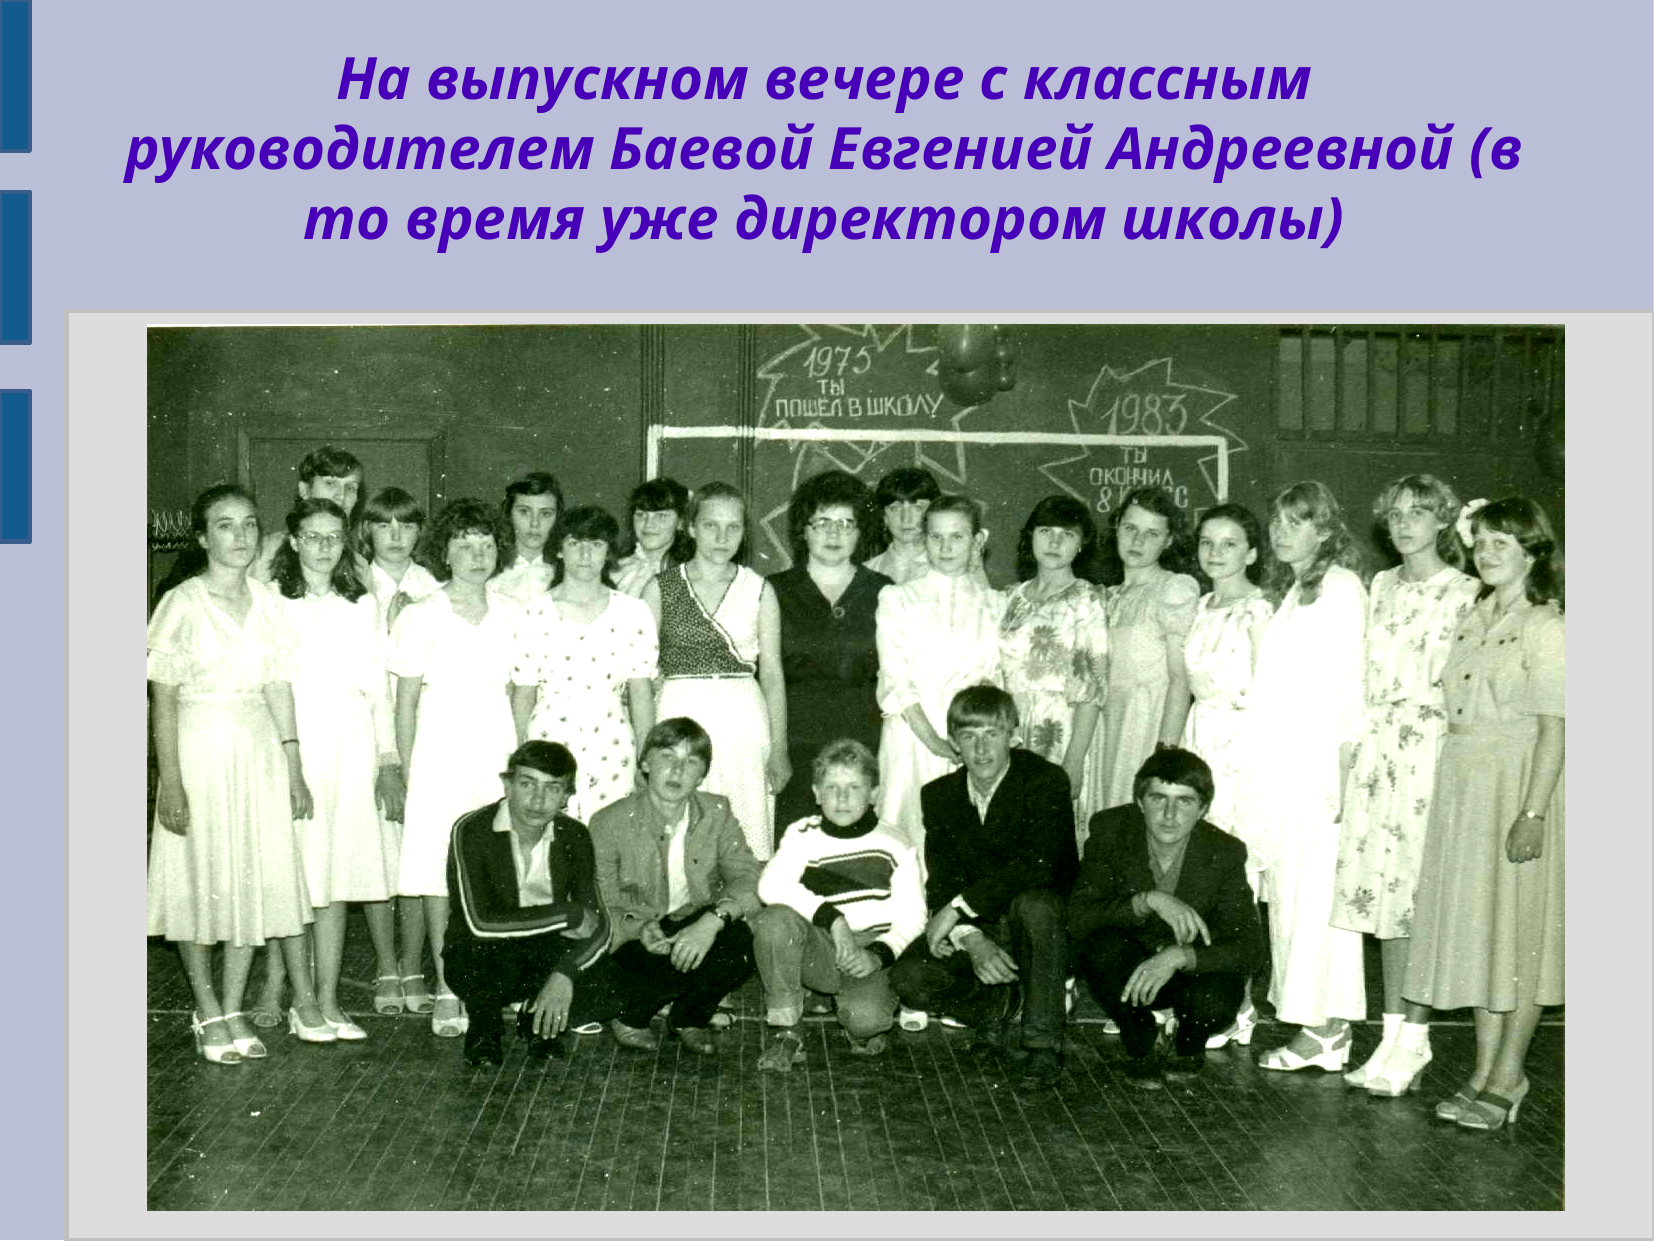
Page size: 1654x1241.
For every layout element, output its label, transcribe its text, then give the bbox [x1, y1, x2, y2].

picture [147, 324, 1565, 1211]
title На выпускном вечере с классным руководителем Баевой Евгенией Андреевной (в то время уже директором школы) [118, 41, 1531, 249]
